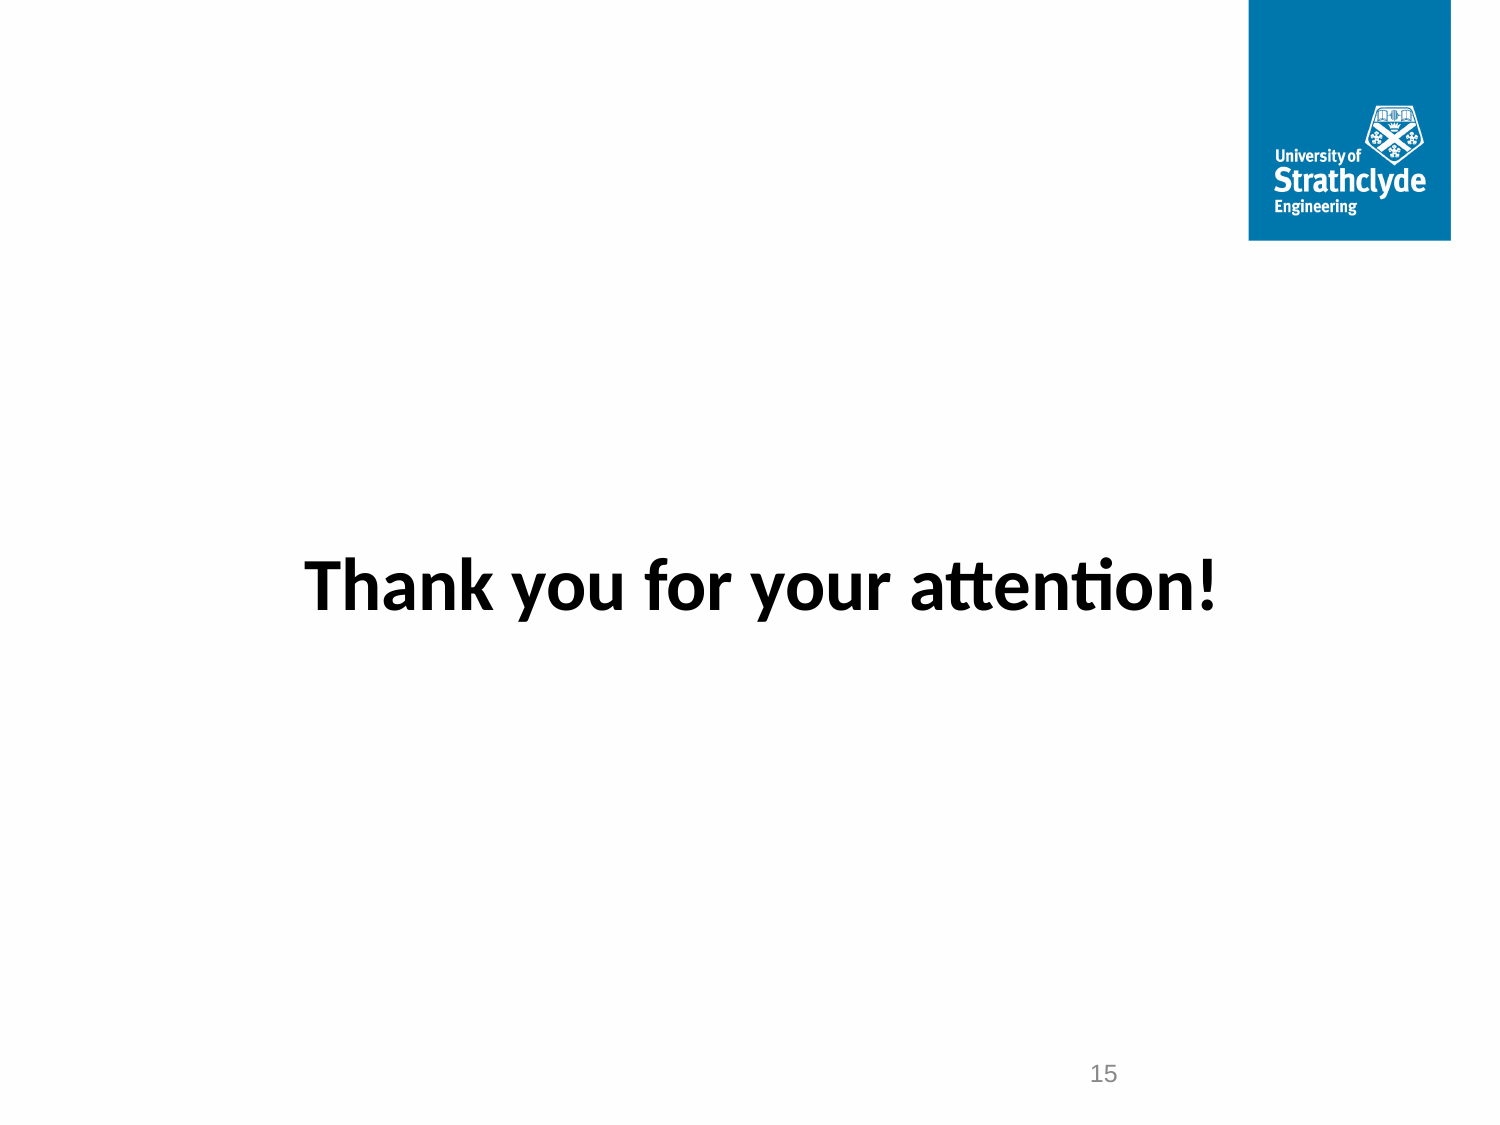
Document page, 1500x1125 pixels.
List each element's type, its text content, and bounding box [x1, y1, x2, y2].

text_box 15 [1074, 1042, 1426, 1103]
text_box Thank you for your attention! [289, 503, 1500, 657]
